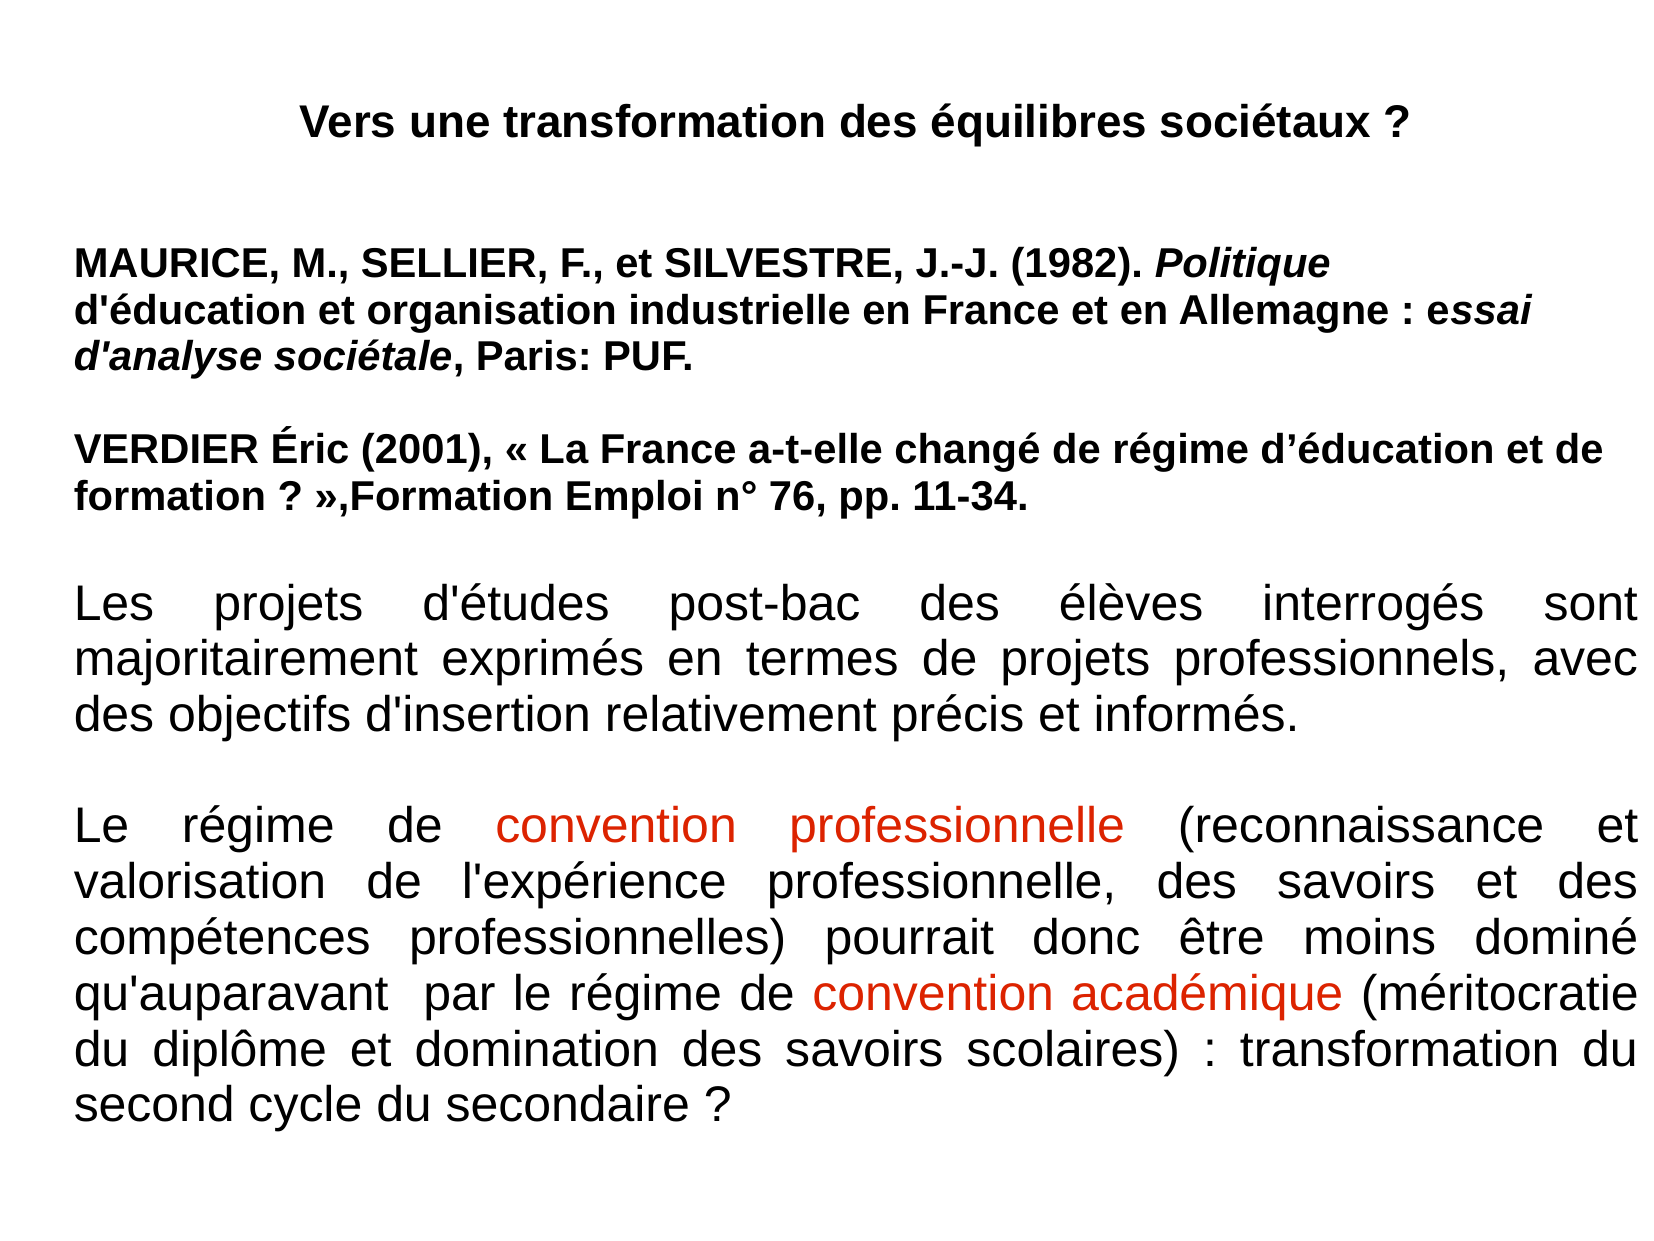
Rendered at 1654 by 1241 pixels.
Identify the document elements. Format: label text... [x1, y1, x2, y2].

text_box Vers une transformation des équilibres sociétaux ? MAURICE, M., SELLIER, F., et SILVESTRE, J.-J. (1982). Politique d'éducation et organisation industrielle en France et en Allemagne : essai d'analyse sociétale, Paris: PUF. VERDIER Éric (2001), « La France a-t-elle changé de régime d’éducation et de formation ? »,Formation Emploi n° 76, pp. 11-34. Les projets d'études post-bac des élèves interrogés sont majoritairement exprimés en termes de projets professionnels, avec des objectifs d'insertion relativement précis et informés. Le régime de convention professionnelle (reconnaissance et valorisation de l'expérience professionnelle, des savoirs et des compétences professionnelles) pourrait donc être moins dominé qu'auparavant par le régime de convention académique (méritocratie du diplôme et domination des savoirs scolaires) : transformation du second cycle du secondaire ? [59, 88, 1654, 1150]
